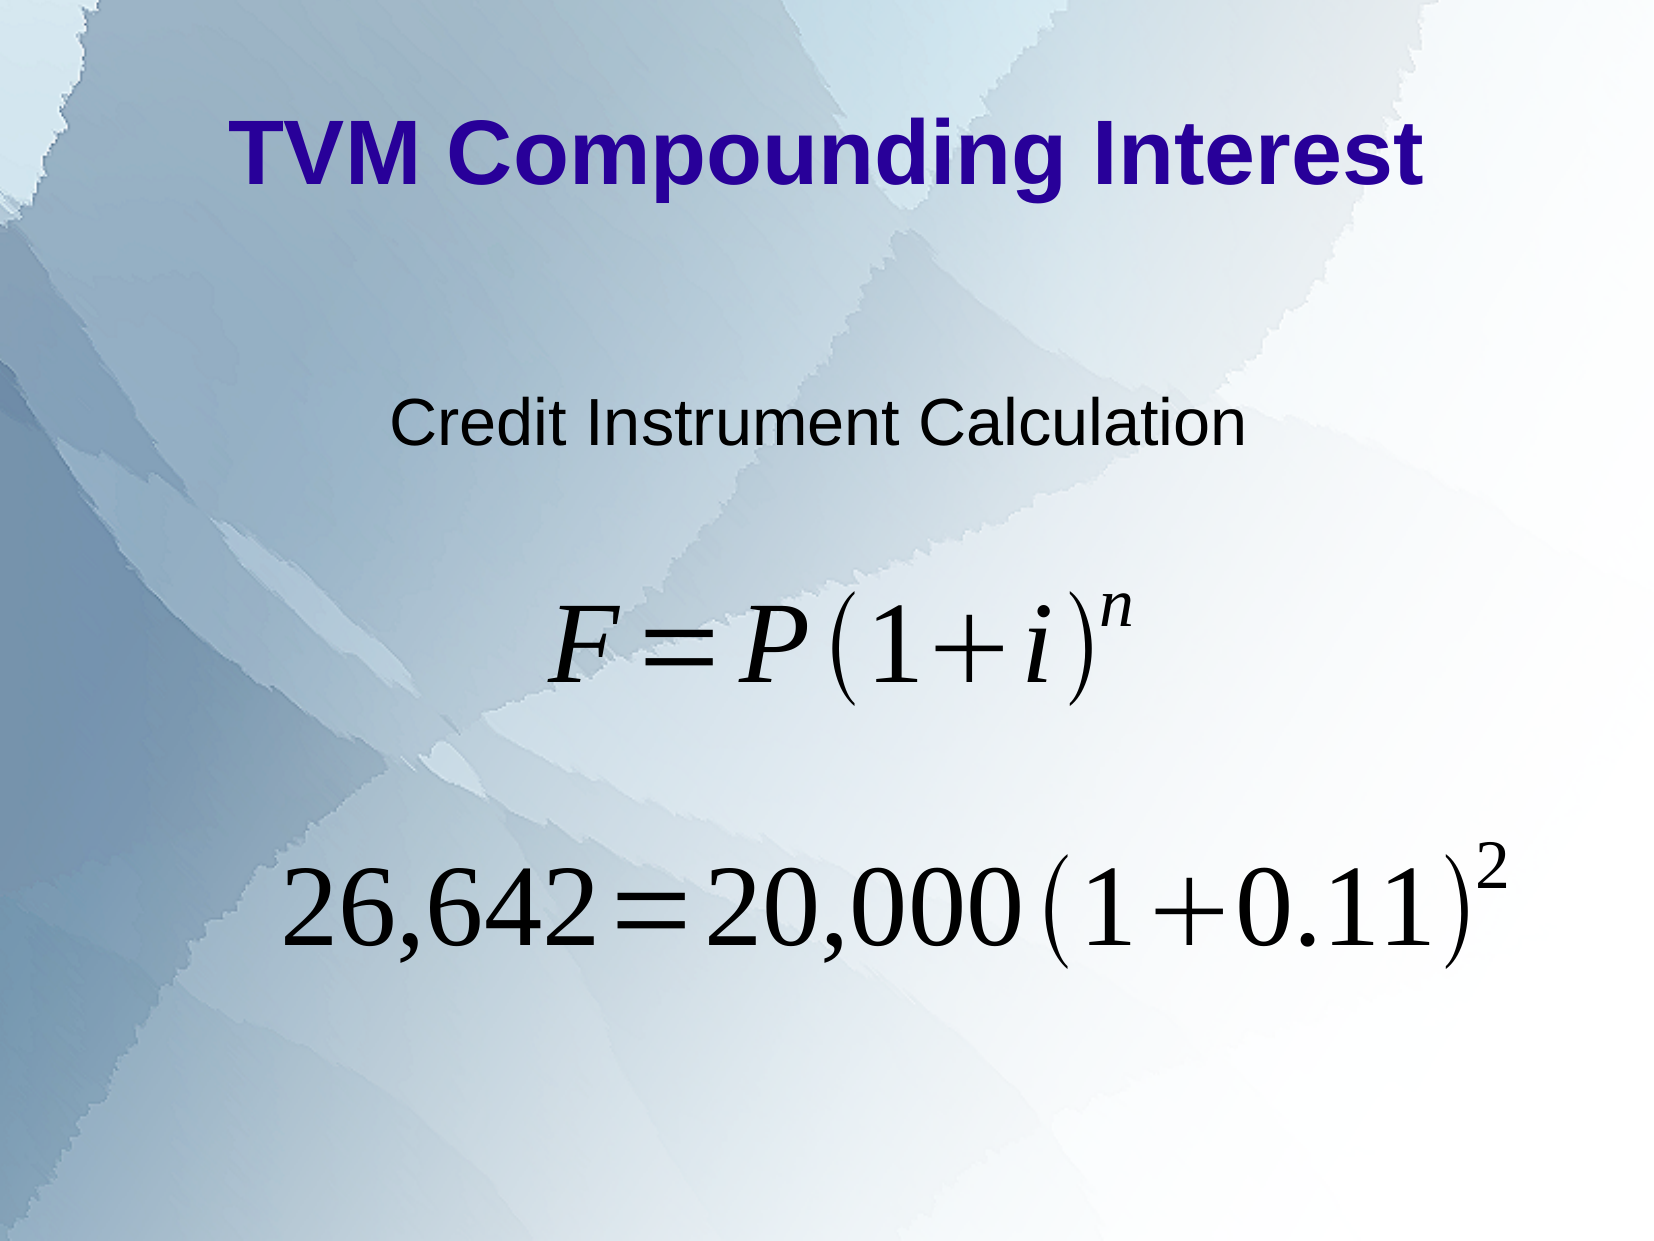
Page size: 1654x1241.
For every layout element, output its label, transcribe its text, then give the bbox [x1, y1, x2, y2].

subtitle Credit Instrument Calculation [75, 225, 1564, 769]
chart [251, 825, 1540, 976]
picture [0, 0, 1654, 1241]
title TVM Compounding Interest [82, 56, 1571, 250]
chart [513, 562, 1163, 713]
